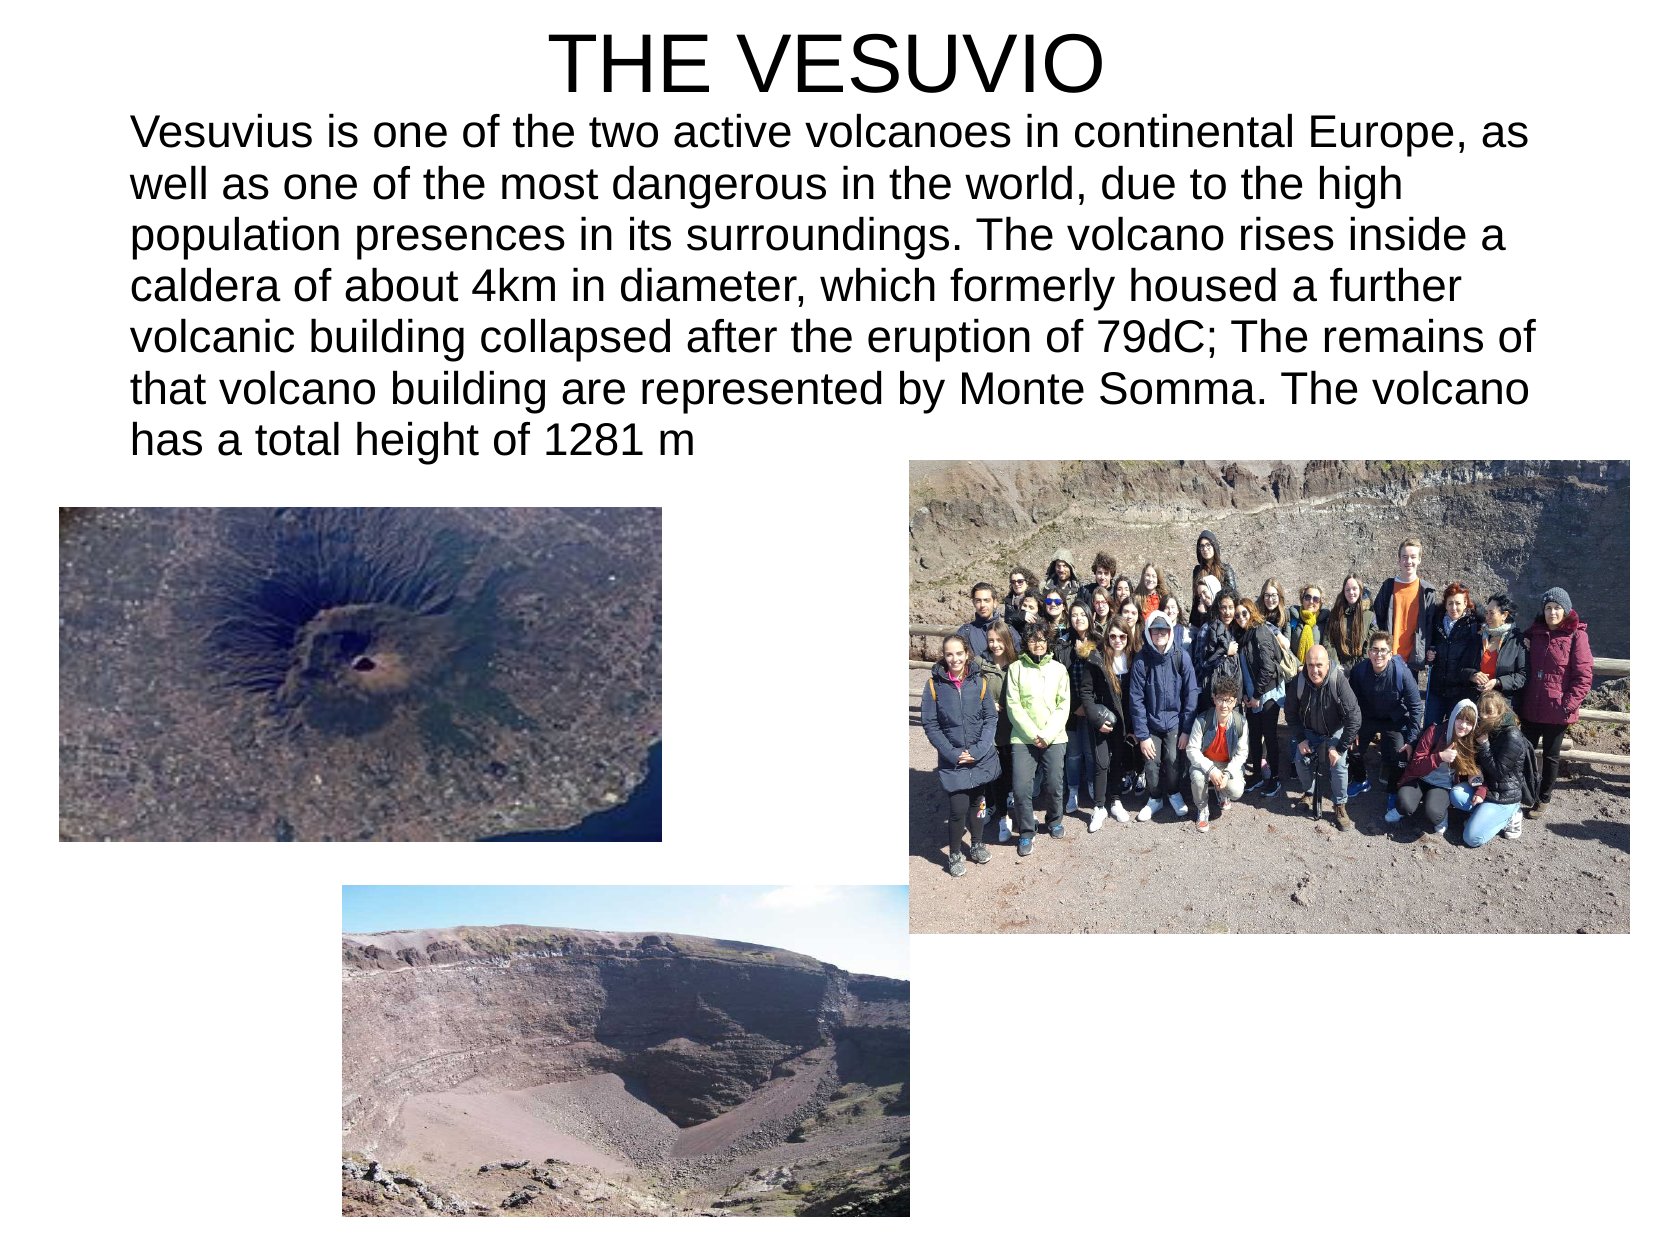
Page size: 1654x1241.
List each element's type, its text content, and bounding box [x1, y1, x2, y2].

list Vesuvius is one of the two active volcanoes in continental Europe, as well as one of the most dangerous in the world, due to the high population presences in its surroundings. The volcano rises inside a caldera of about 4km in diameter, which formerly housed a further volcanic building collapsed after the eruption of 79dC; The remains of that volcano building are represented by Monte Somma. The volcano has a total height of 1281 m [59, 106, 1548, 839]
picture [342, 460, 1630, 1217]
title THE VESUVIO [82, 0, 1571, 128]
picture [59, 507, 662, 843]
